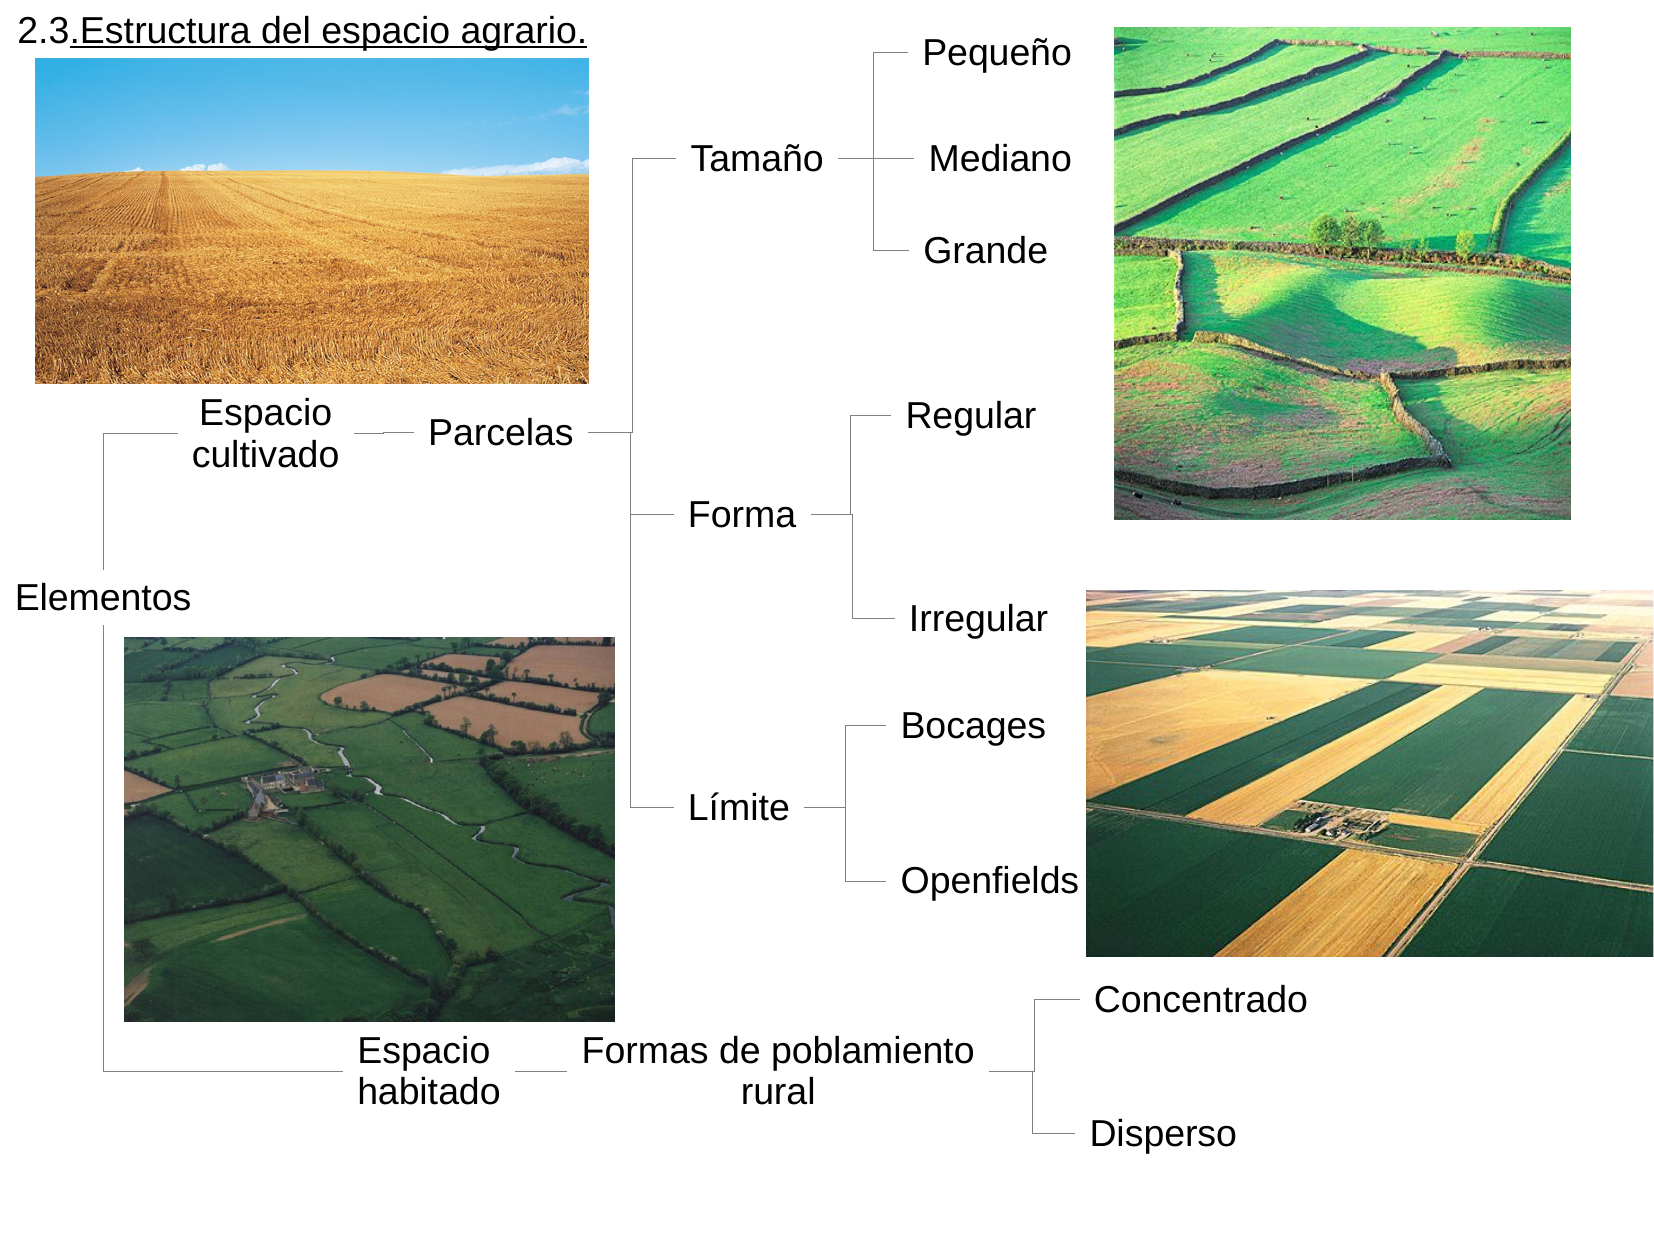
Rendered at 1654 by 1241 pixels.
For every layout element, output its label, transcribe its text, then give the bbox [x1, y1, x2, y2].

text_box Regular [890, 387, 1052, 445]
picture [1086, 590, 1654, 957]
text_box Forma [673, 486, 812, 544]
text_box Límite [673, 779, 805, 837]
text_box Disperso [1074, 1105, 1252, 1163]
text_box Mediano [913, 129, 1087, 187]
text_box Tamaño [675, 129, 839, 187]
text_box Concentrado [1079, 970, 1323, 1028]
text_box 2.3.Estructura del espacio agrario. [2, 2, 603, 60]
text_box Espacio habitado [342, 1022, 516, 1121]
picture [35, 58, 589, 384]
text_box Pequeño [907, 23, 1087, 81]
text_box Openfields [885, 852, 1086, 910]
text_box Elementos [0, 569, 207, 626]
text_box Formas de poblamiento rural [566, 1021, 990, 1121]
text_box Espacio cultivado [177, 384, 355, 483]
text_box Grande [908, 221, 1063, 279]
text_box Parcelas [413, 403, 589, 461]
text_box Bocages [885, 696, 1061, 754]
text_box Irregular [894, 590, 1063, 648]
picture [124, 637, 615, 1022]
picture [1114, 27, 1571, 520]
